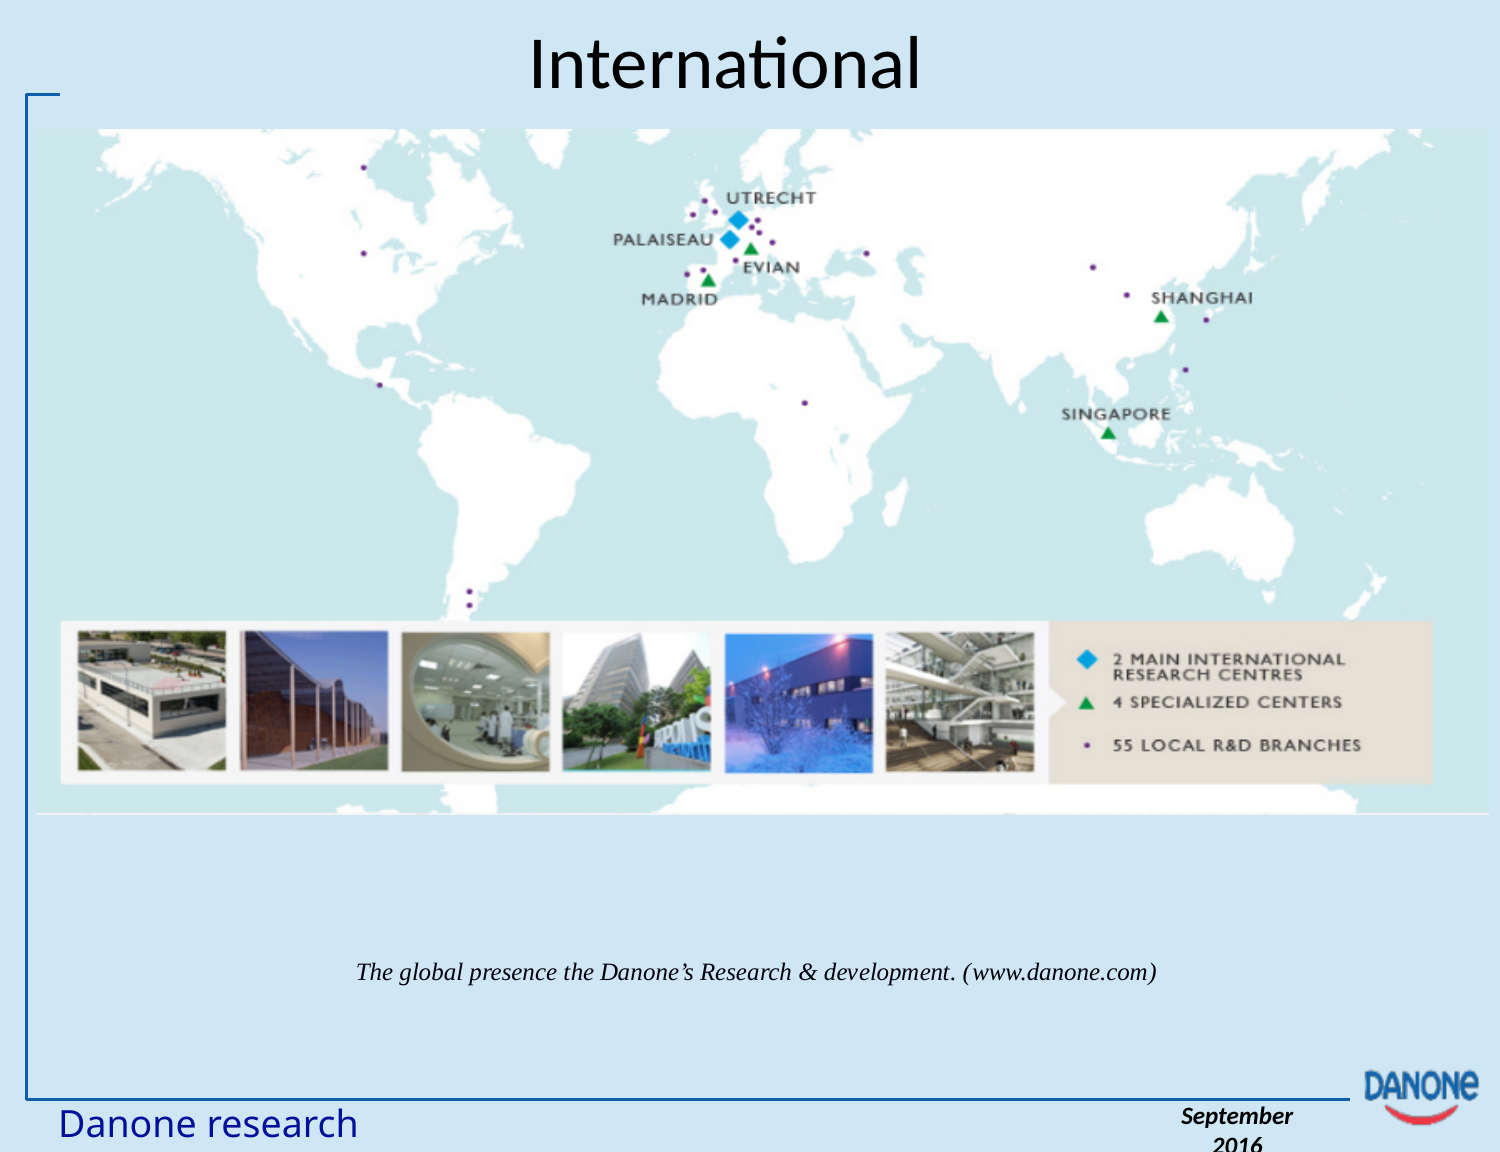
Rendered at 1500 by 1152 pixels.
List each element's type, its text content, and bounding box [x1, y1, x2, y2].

picture [1362, 1067, 1482, 1130]
text_box International [517, 5, 935, 111]
picture [236, 838, 1241, 1016]
text_box September 2016 [1147, 1092, 1327, 1152]
text_box Danone research [43, 1092, 392, 1152]
picture [36, 129, 1489, 815]
